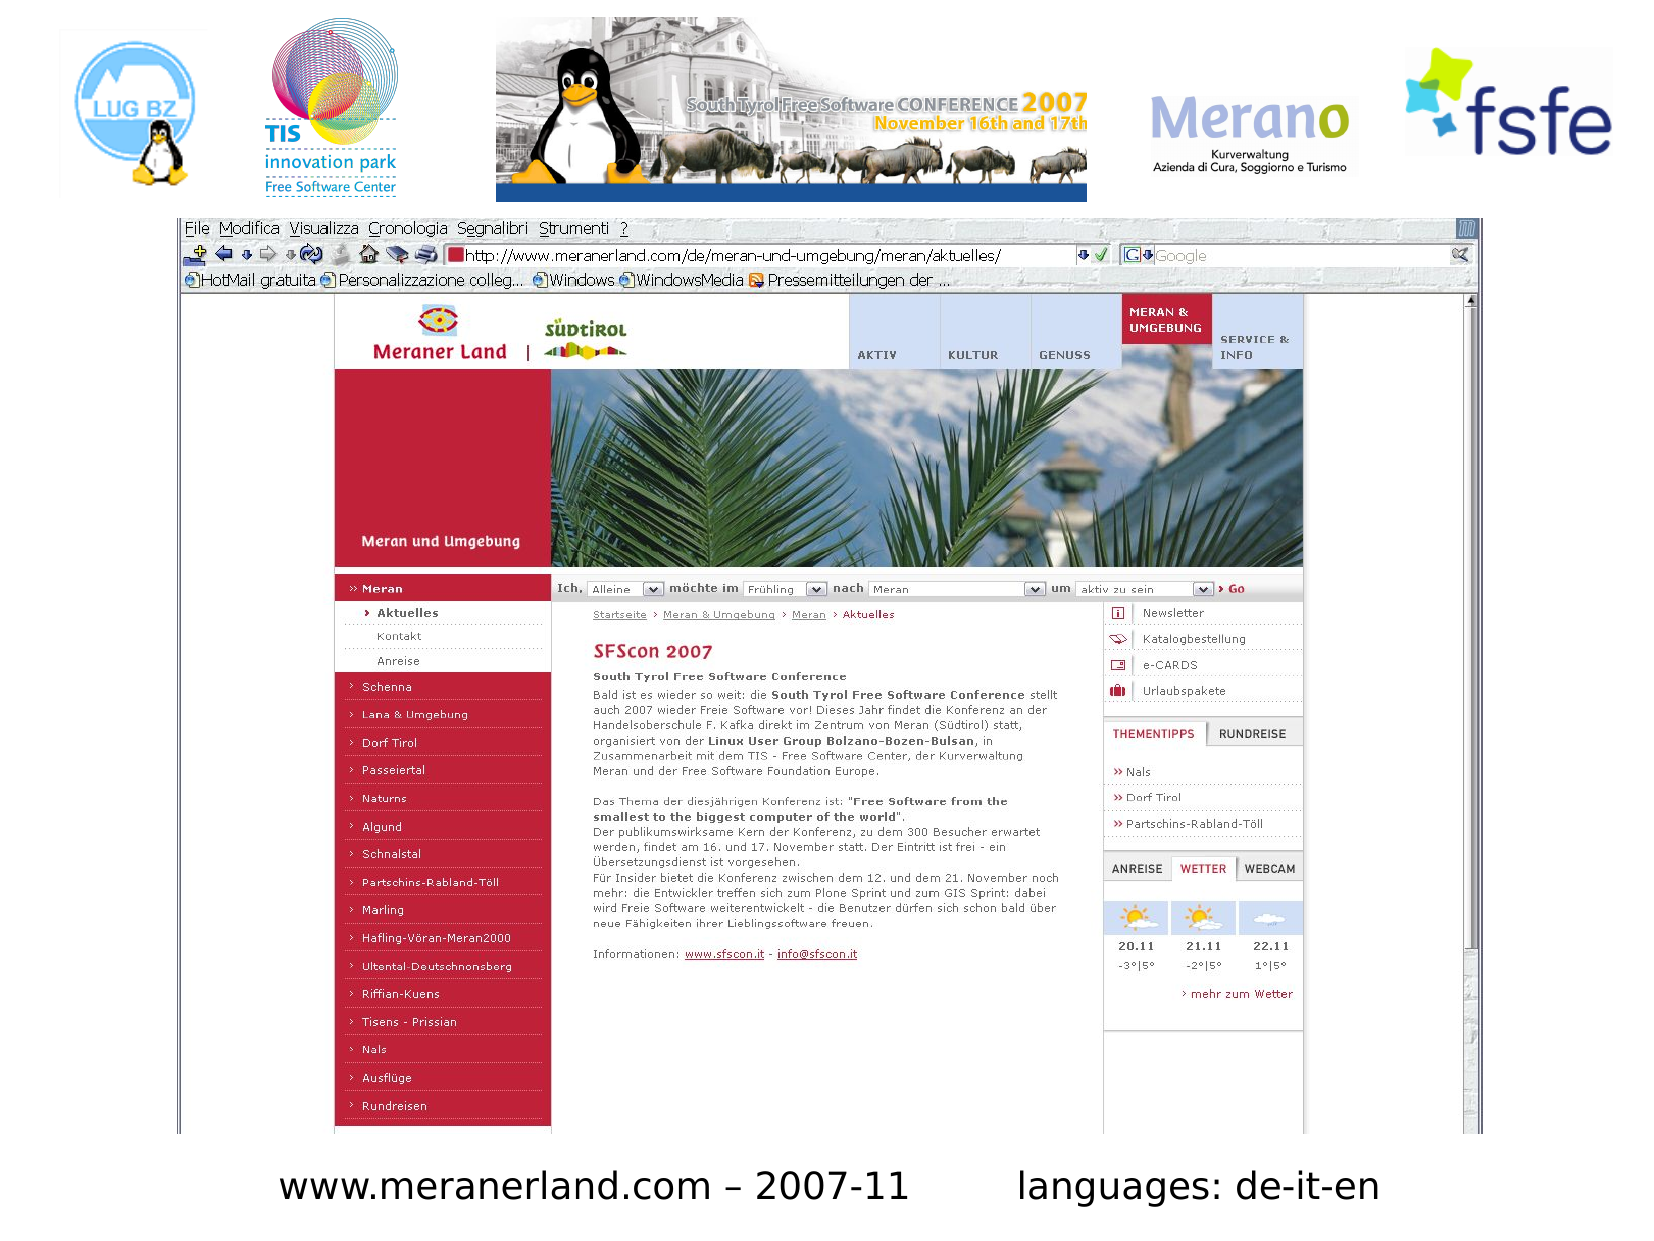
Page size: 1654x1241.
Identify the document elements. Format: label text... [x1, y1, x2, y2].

picture [59, 29, 220, 198]
picture [1405, 47, 1613, 156]
picture [1151, 96, 1359, 177]
picture [177, 218, 1483, 1134]
picture [265, 18, 398, 197]
text_box www.meranerland.com – 2007-11 languages: de-it-en [194, 1157, 1465, 1216]
picture [496, 17, 1087, 202]
